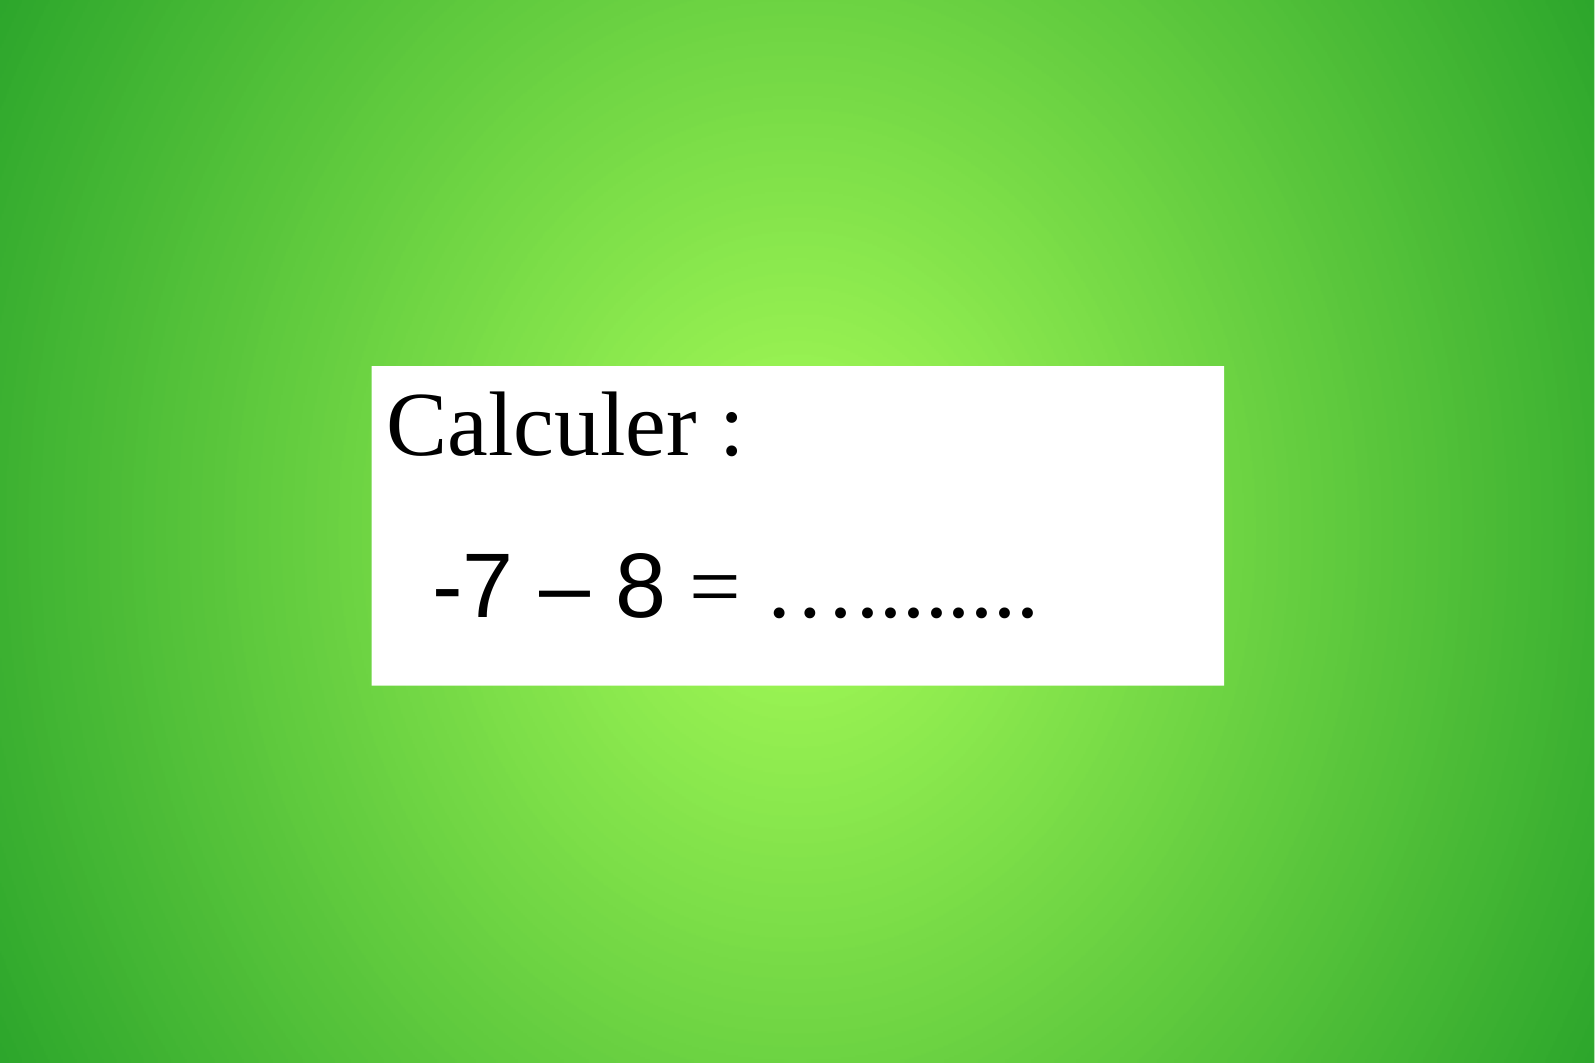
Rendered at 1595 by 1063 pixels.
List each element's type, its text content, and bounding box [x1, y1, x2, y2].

picture [0, 0, 1595, 1063]
text_box Calculer : -7 – 8 = …........ [371, 366, 1225, 686]
